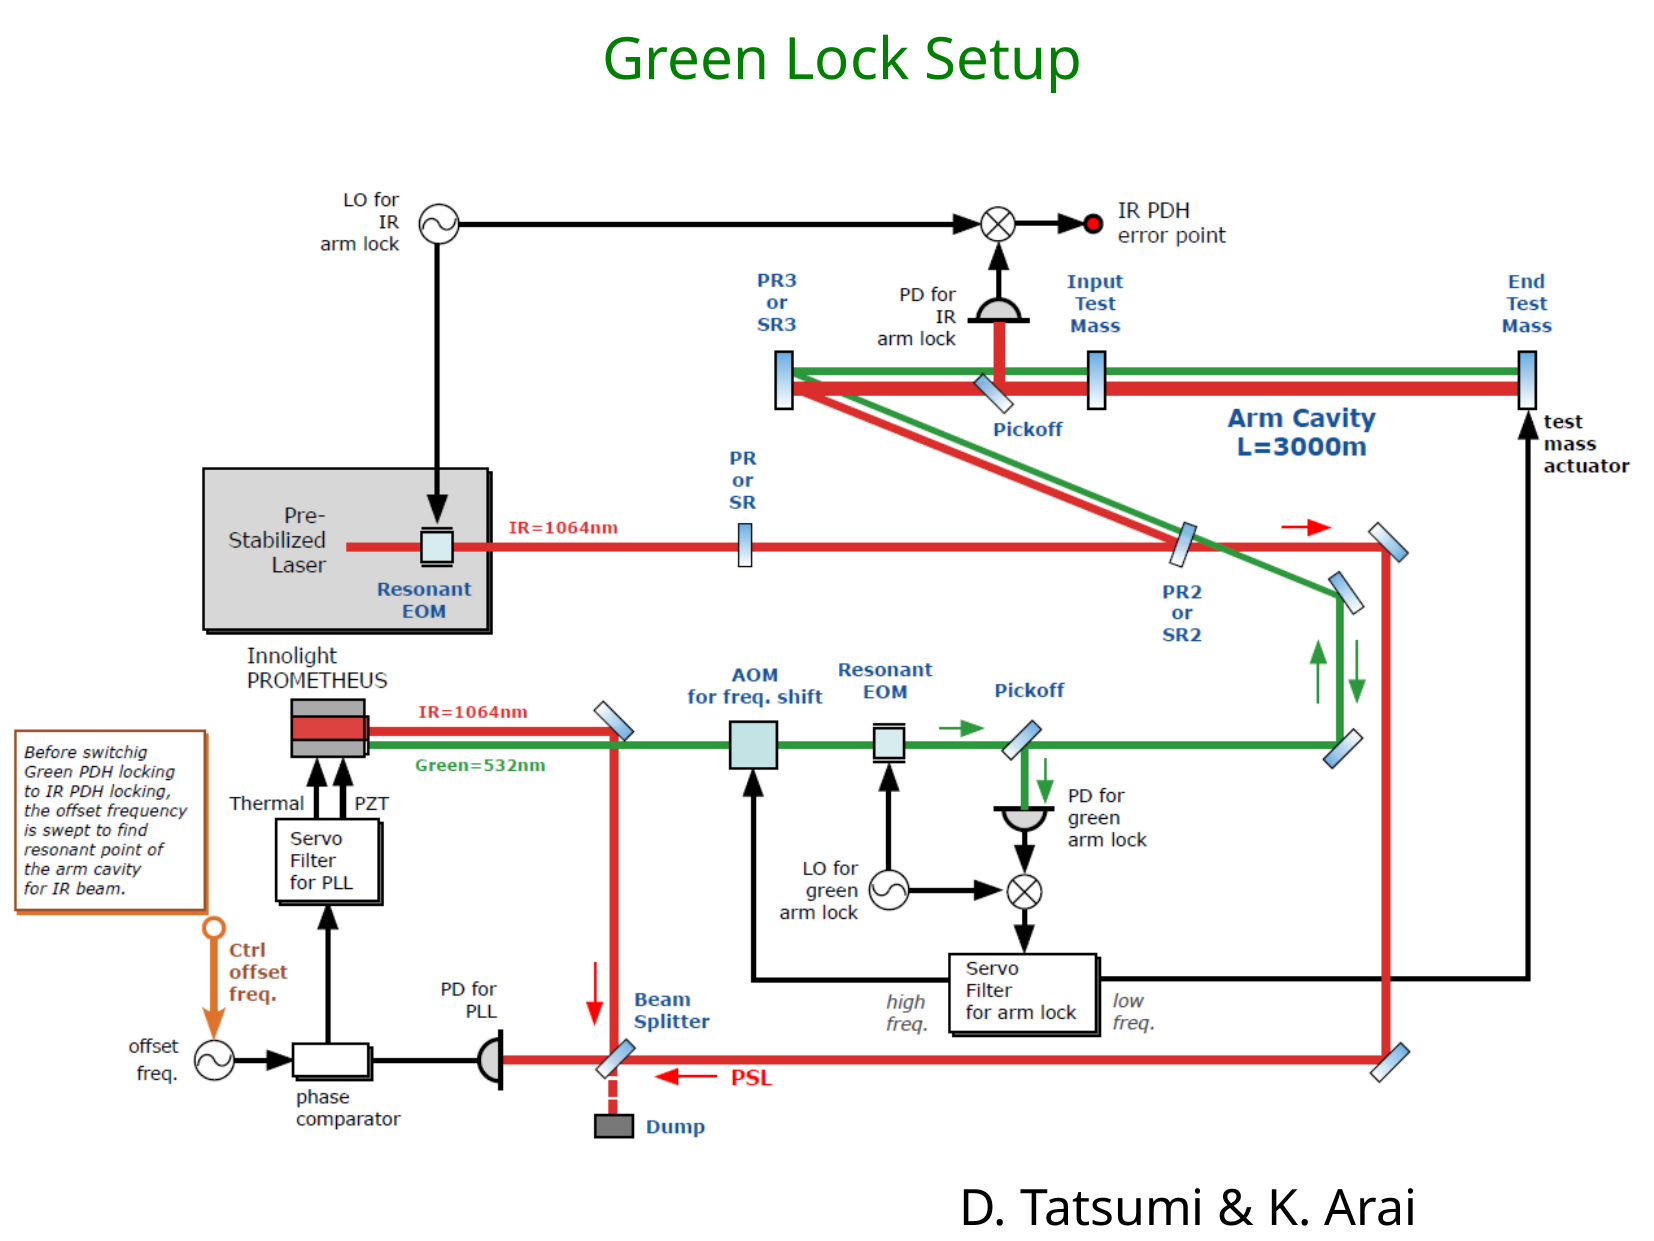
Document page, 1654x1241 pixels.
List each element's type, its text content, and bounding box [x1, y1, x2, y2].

picture [0, 161, 1654, 1162]
text_box Green Lock Setup [587, 9, 1067, 95]
text_box D. Tatsumi & K. Arai [944, 1164, 1422, 1240]
